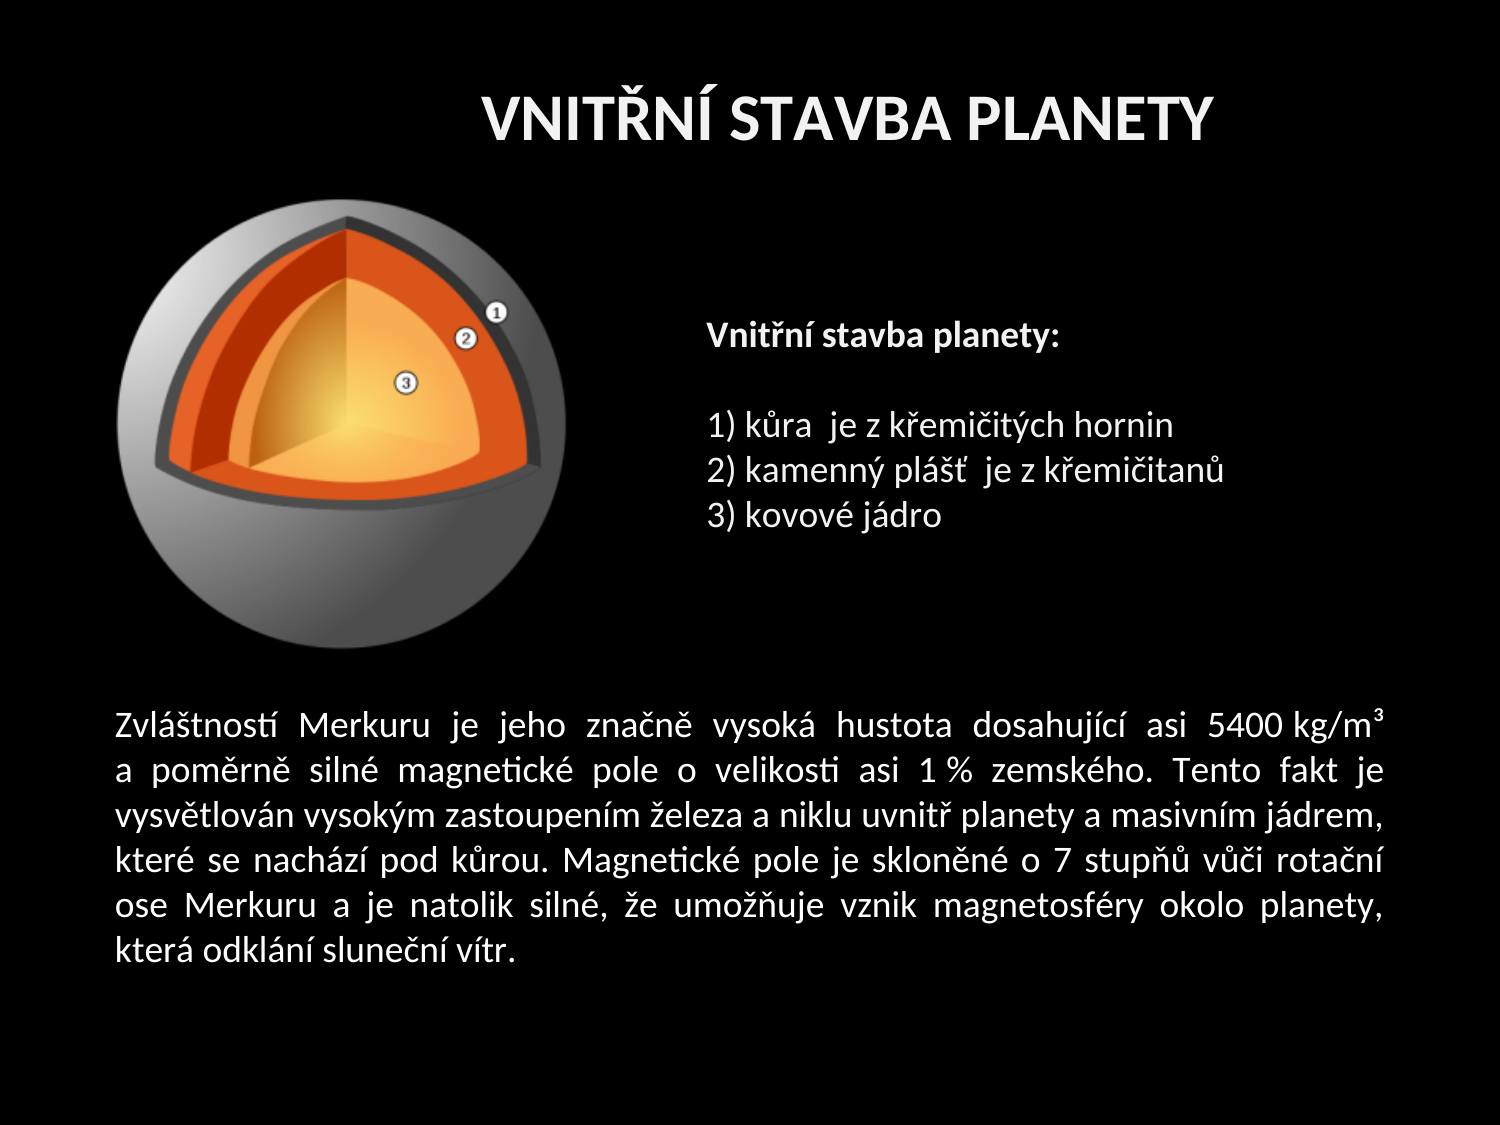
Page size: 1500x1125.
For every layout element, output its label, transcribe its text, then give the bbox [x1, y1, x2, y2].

picture [76, 148, 599, 693]
text_box VNITŘNÍ STAVBA PLANETY [466, 66, 1231, 162]
text_box Zvláštností Merkuru je jeho značně vysoká hustota dosahující asi 5400 kg/m³ a poměrně silné magnetické pole o velikosti asi 1 % zemského. Tento fakt je vysvětlován vysokým zastoupením železa a niklu uvnitř planety a masivním jádrem, které se nachází pod kůrou. Magnetické pole je skloněné o 7 stupňů vůči rotační ose Merkuru a je natolik silné, že umožňuje vznik magnetosféry okolo planety, která odklání sluneční vítr. [100, 692, 1400, 978]
text_box Vnitřní stavba planety: kůra je z křemičitých hornin kamenný plášť je z křemičitanů kovové jádro [691, 302, 1250, 543]
